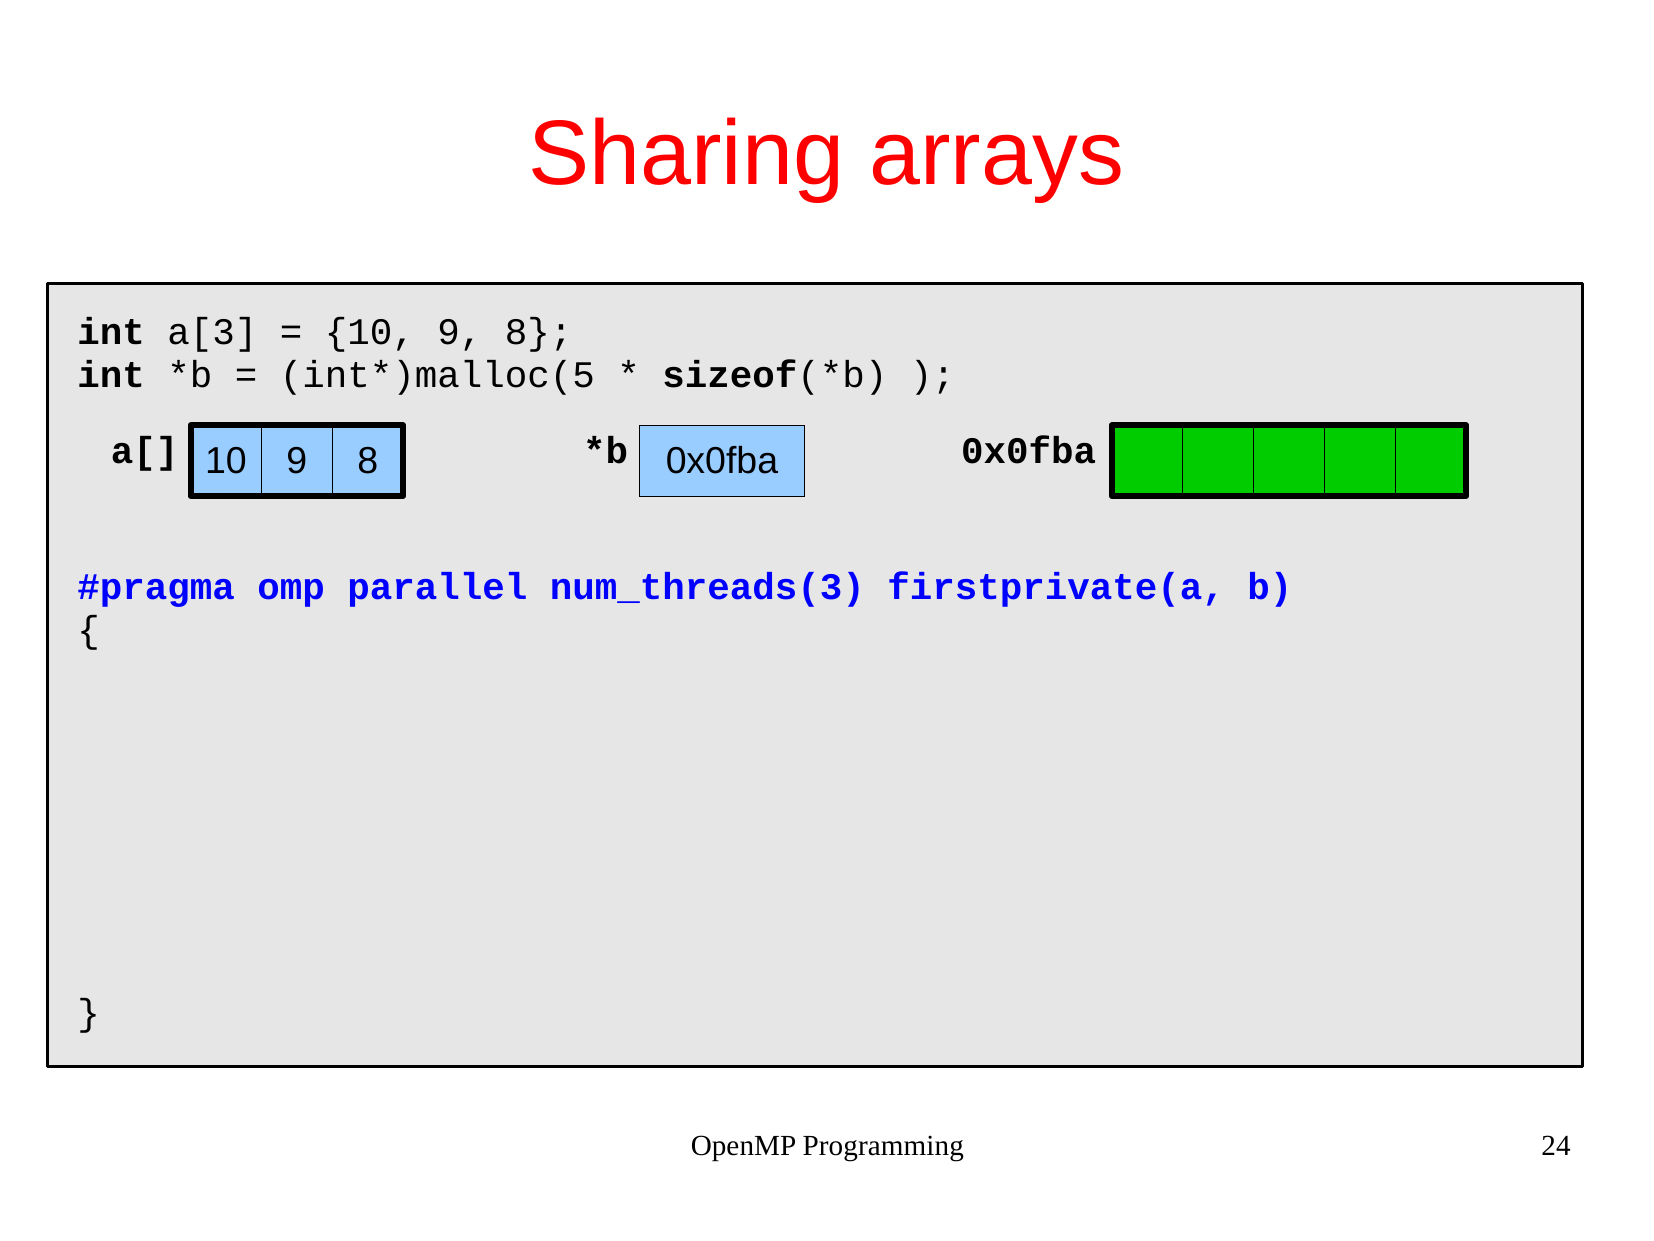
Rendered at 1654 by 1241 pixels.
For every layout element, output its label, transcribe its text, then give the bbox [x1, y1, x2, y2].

title Sharing arrays [82, 49, 1571, 257]
text_box 0x0fba [639, 425, 805, 497]
text_box int a[3] = {10, 9, 8}; int *b = (int*)malloc(5 * sizeof(*b) ); #pragma omp parallel num_threads(3) firstprivate(a, b) { } [47, 283, 1583, 1067]
text_box 0x0fba [946, 425, 1112, 483]
text_box 9 [261, 428, 332, 493]
text_box 10 [194, 428, 261, 493]
text_box [1115, 428, 1463, 493]
text_box *b [568, 425, 639, 483]
text_box 8 [332, 428, 400, 493]
text_box a[] [96, 425, 194, 483]
